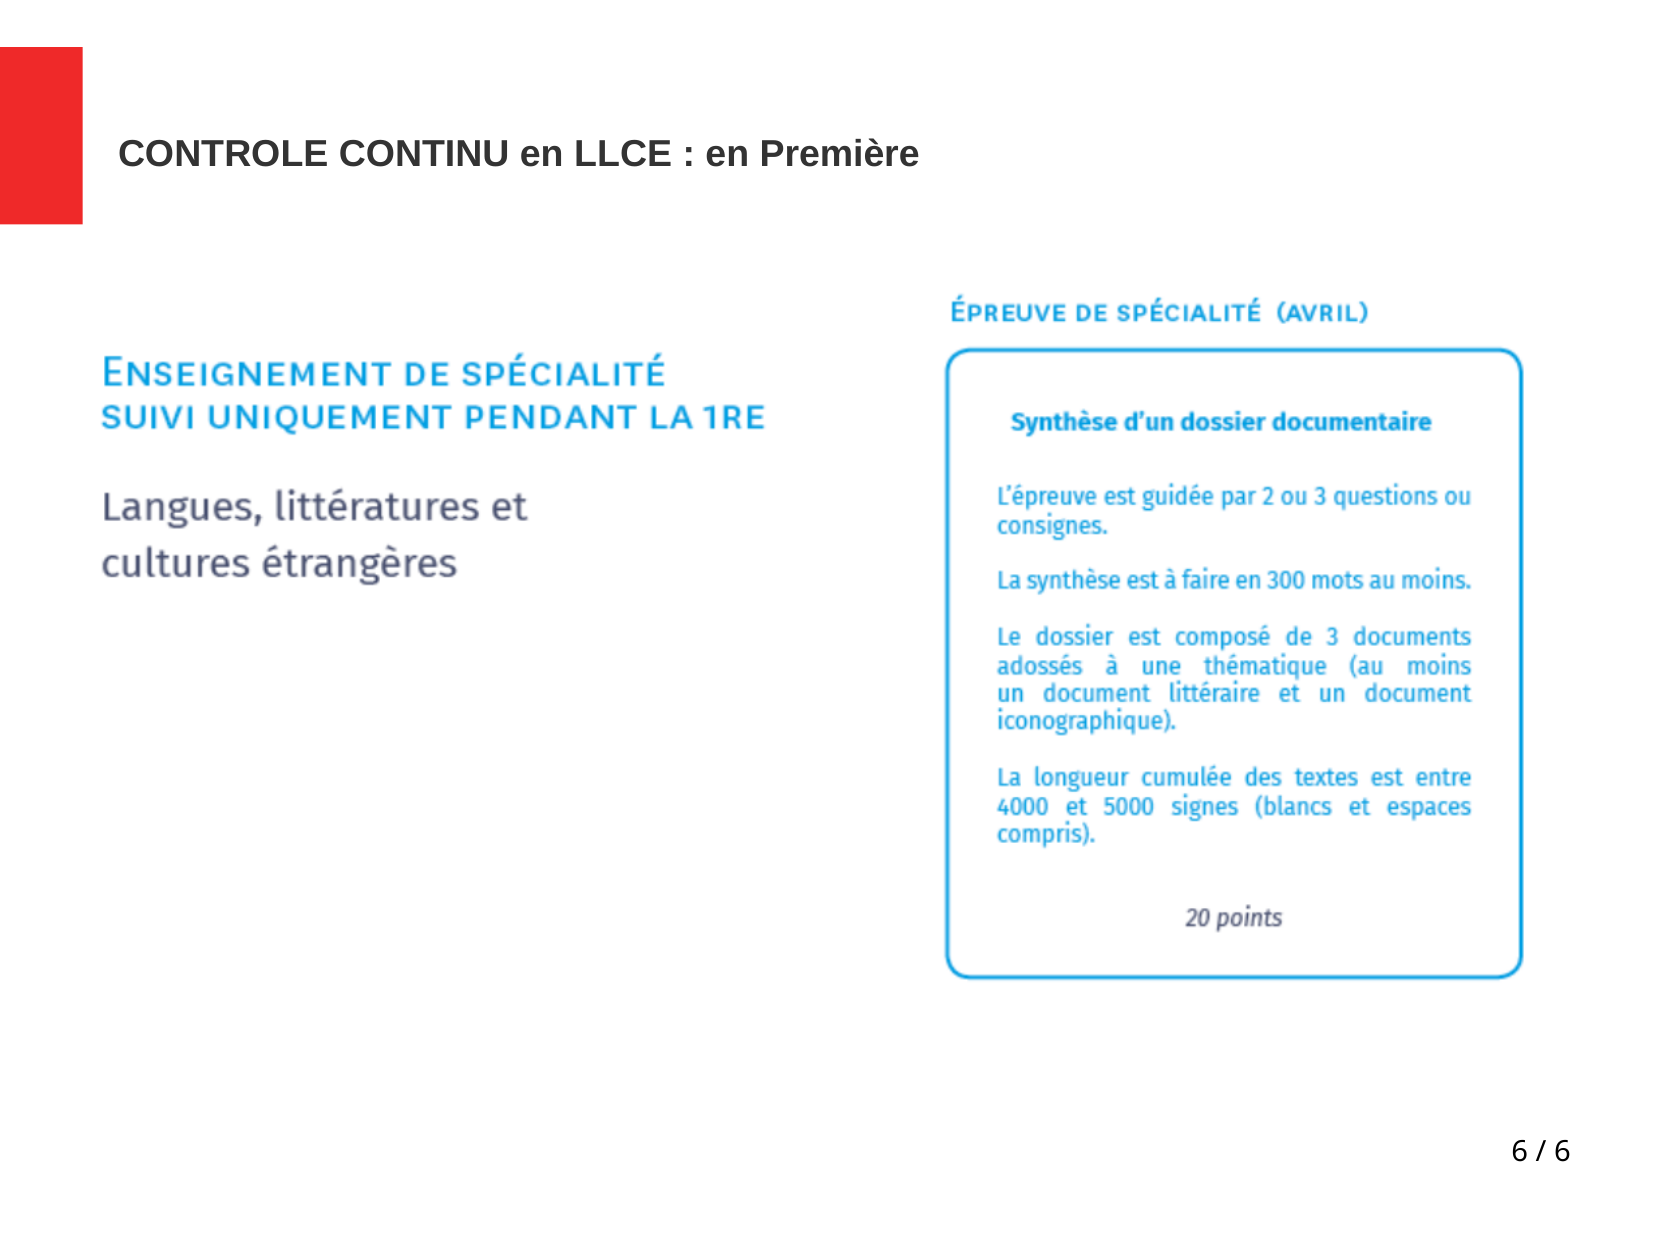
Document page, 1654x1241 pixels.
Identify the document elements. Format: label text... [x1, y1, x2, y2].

picture [95, 281, 1536, 993]
title CONTROLE CONTINU en LLCE : en Première [118, 49, 1571, 257]
